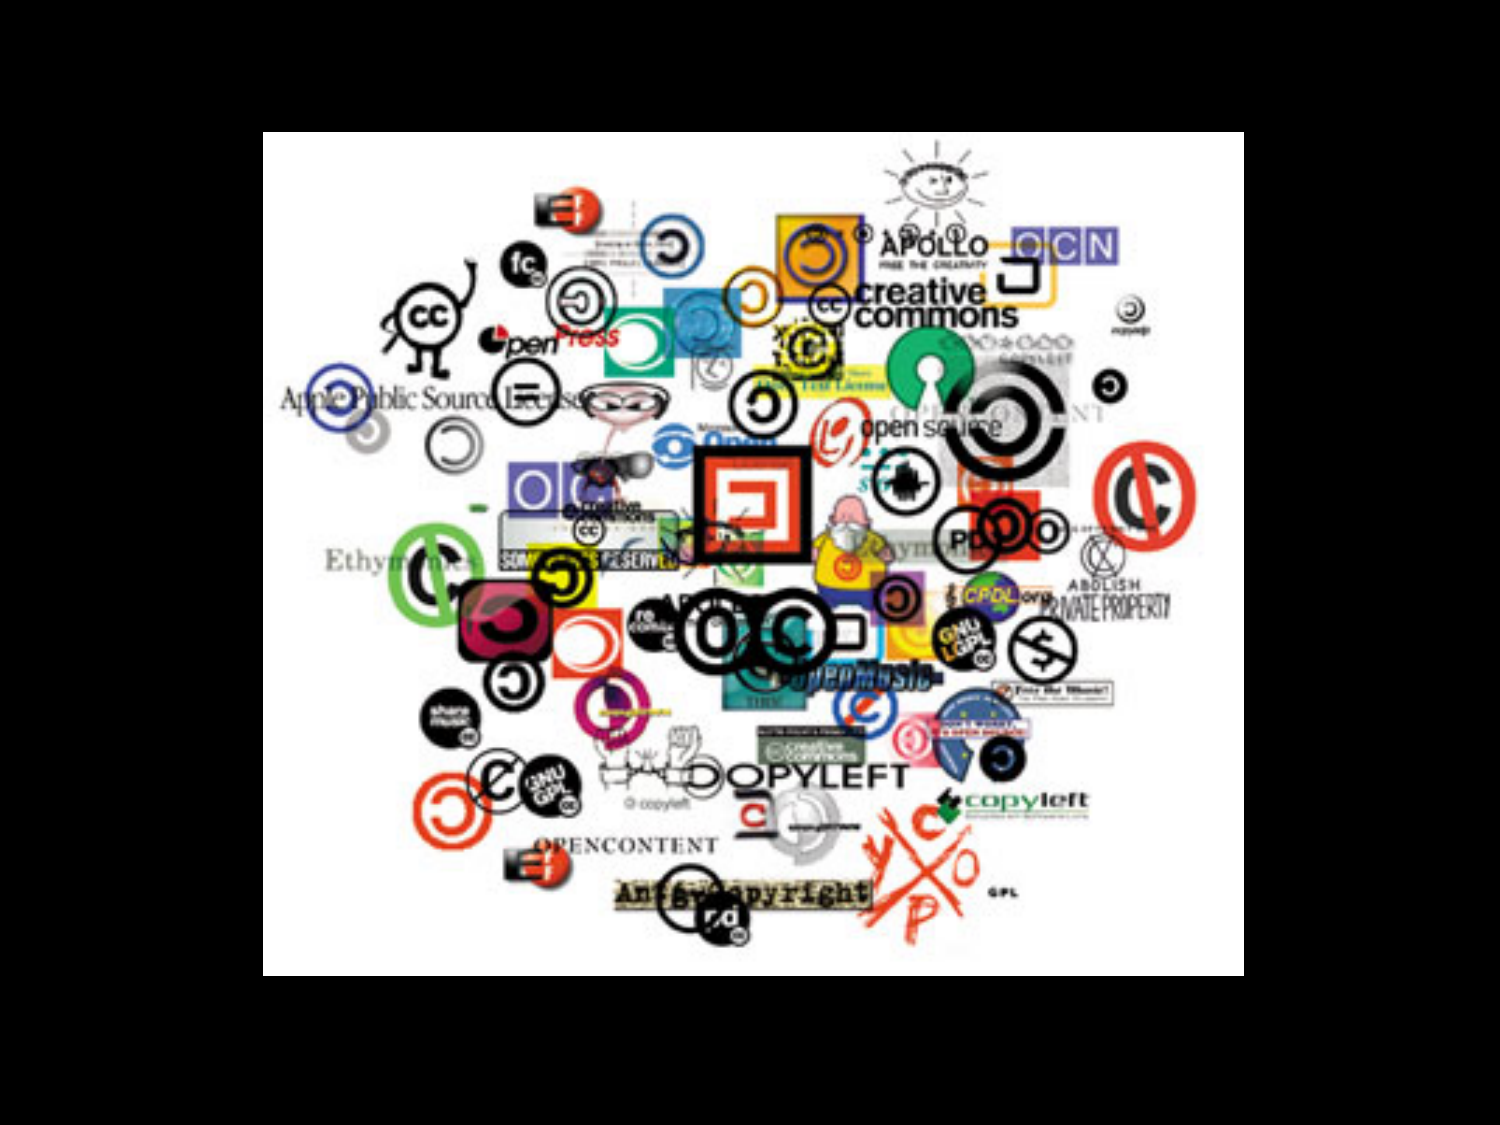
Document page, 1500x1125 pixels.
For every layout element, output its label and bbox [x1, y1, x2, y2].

picture [263, 132, 1244, 976]
